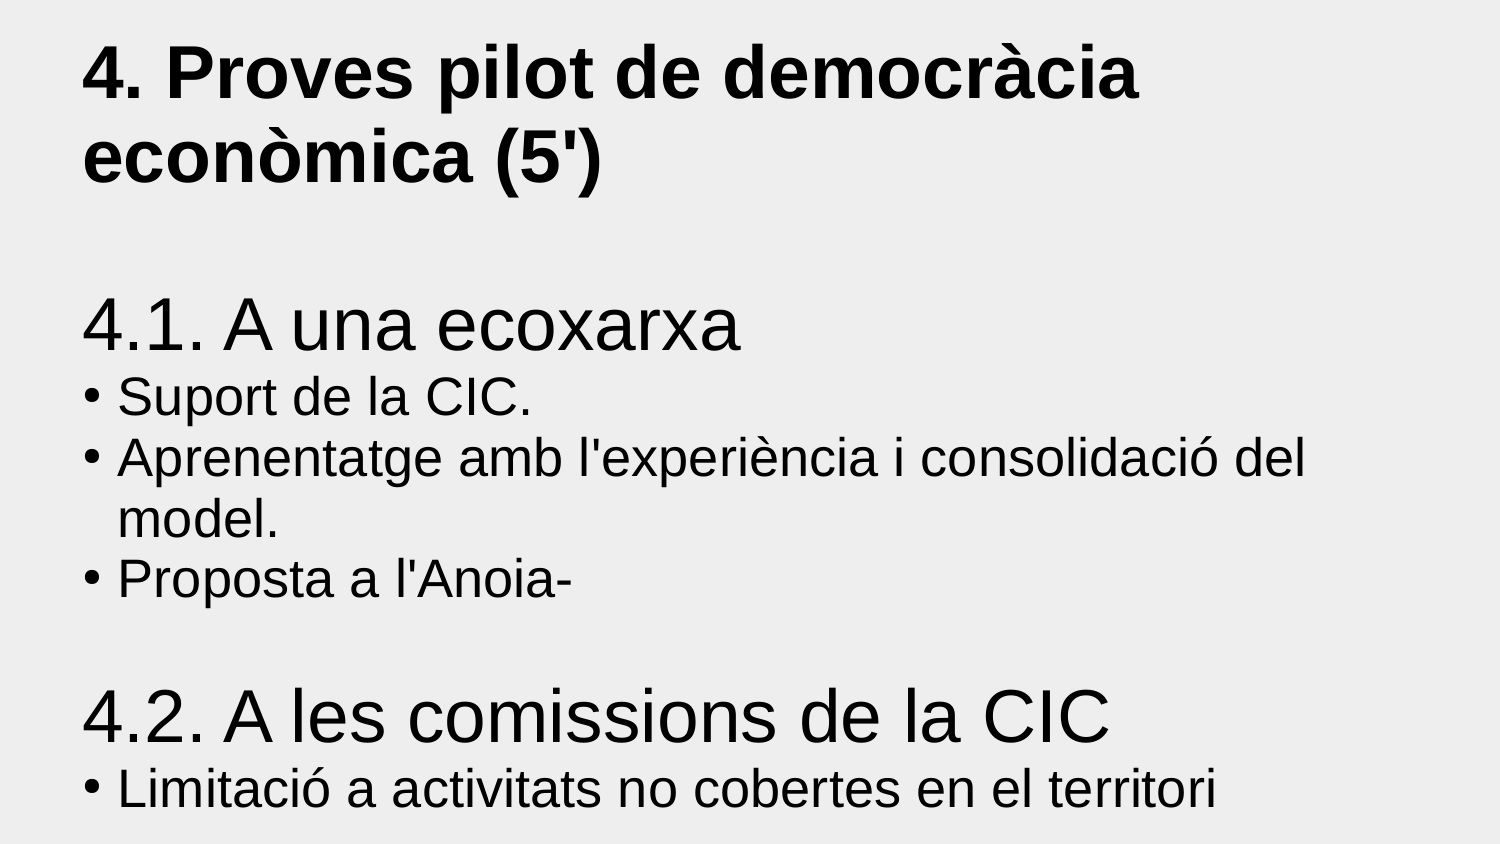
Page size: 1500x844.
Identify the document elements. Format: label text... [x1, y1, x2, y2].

text_box 4. Proves pilot de democràcia econòmica (5') 4.1. A una ecoxarxa Suport de la CIC. Aprenentatge amb l'experiència i consolidació del model. Proposta a l'Anoia- 4.2. A les comissions de la CIC Limitació a activitats no cobertes en el territori [67, 23, 1453, 844]
